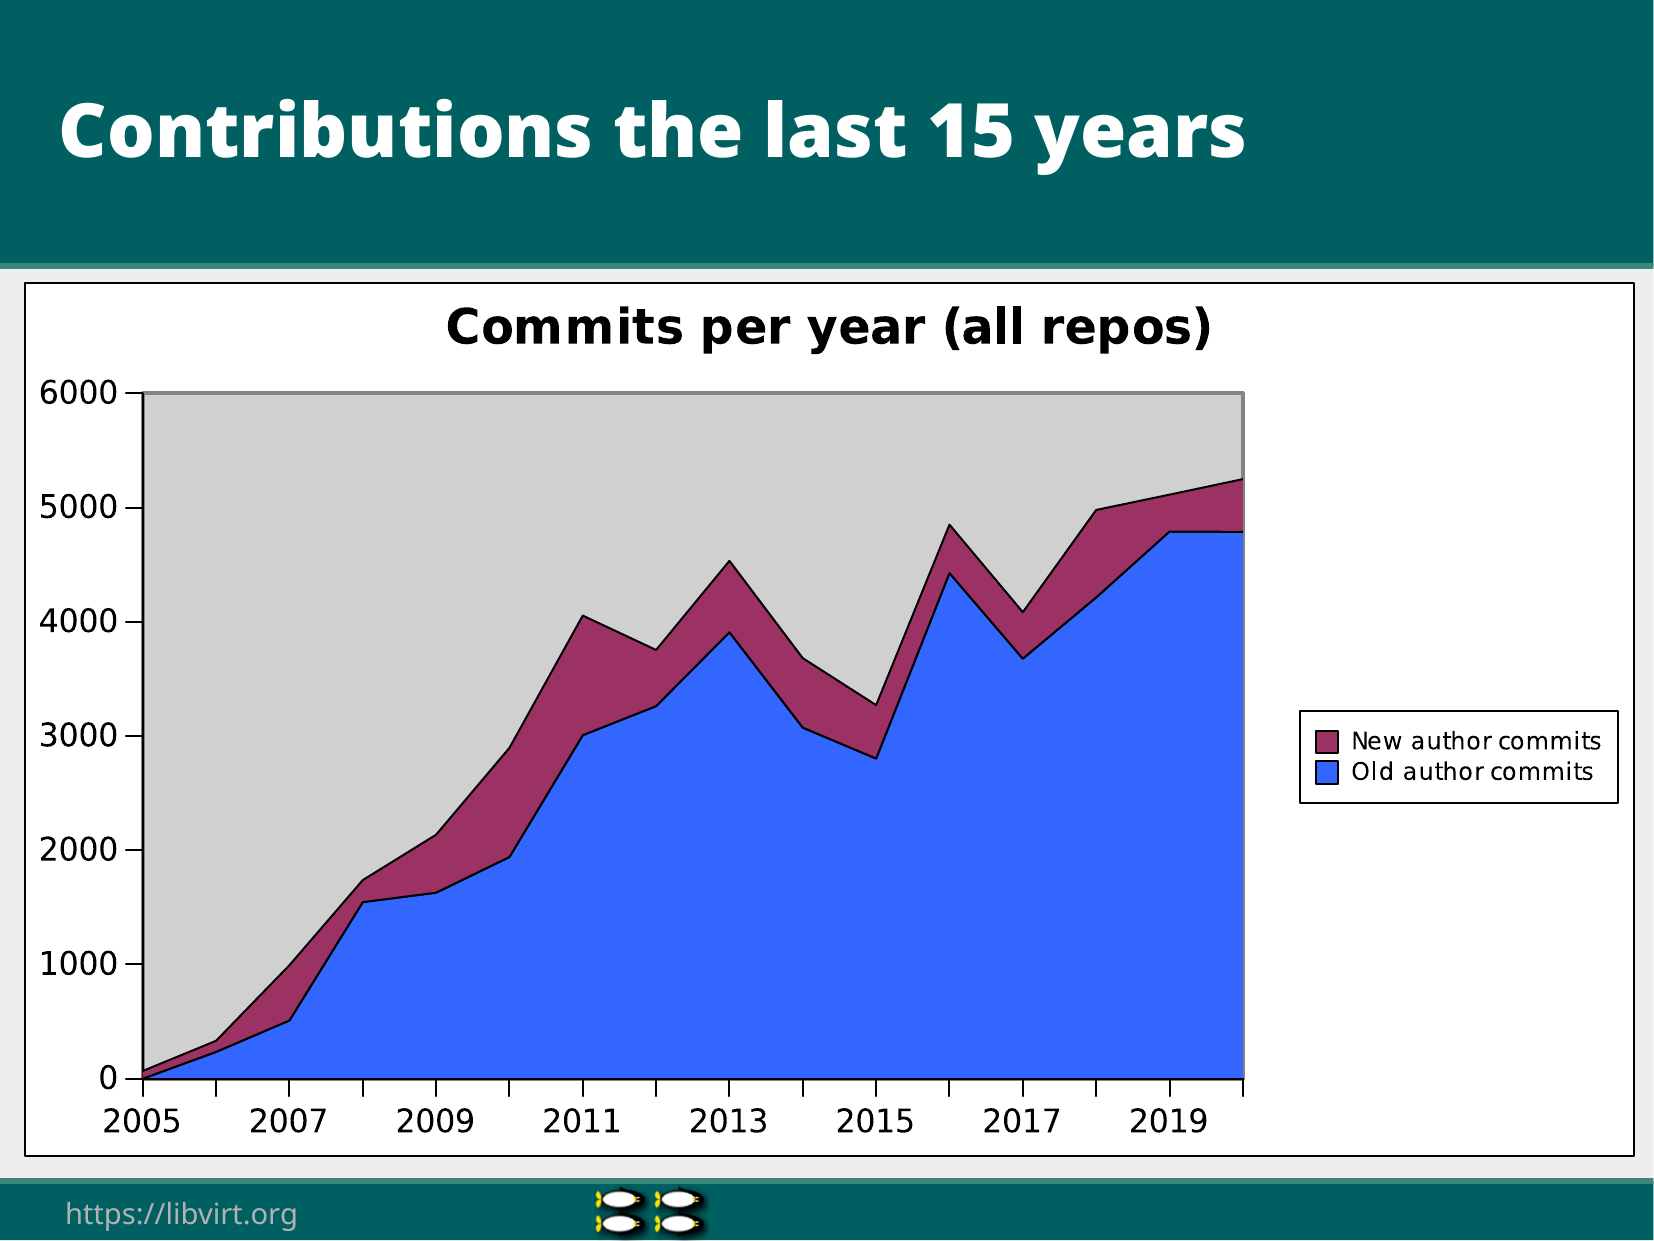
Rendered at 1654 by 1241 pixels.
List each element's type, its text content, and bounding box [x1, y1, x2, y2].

title Contributions the last 15 years [59, 49, 1595, 207]
text_box [590, 1181, 709, 1241]
picture [23, 281, 1636, 1158]
